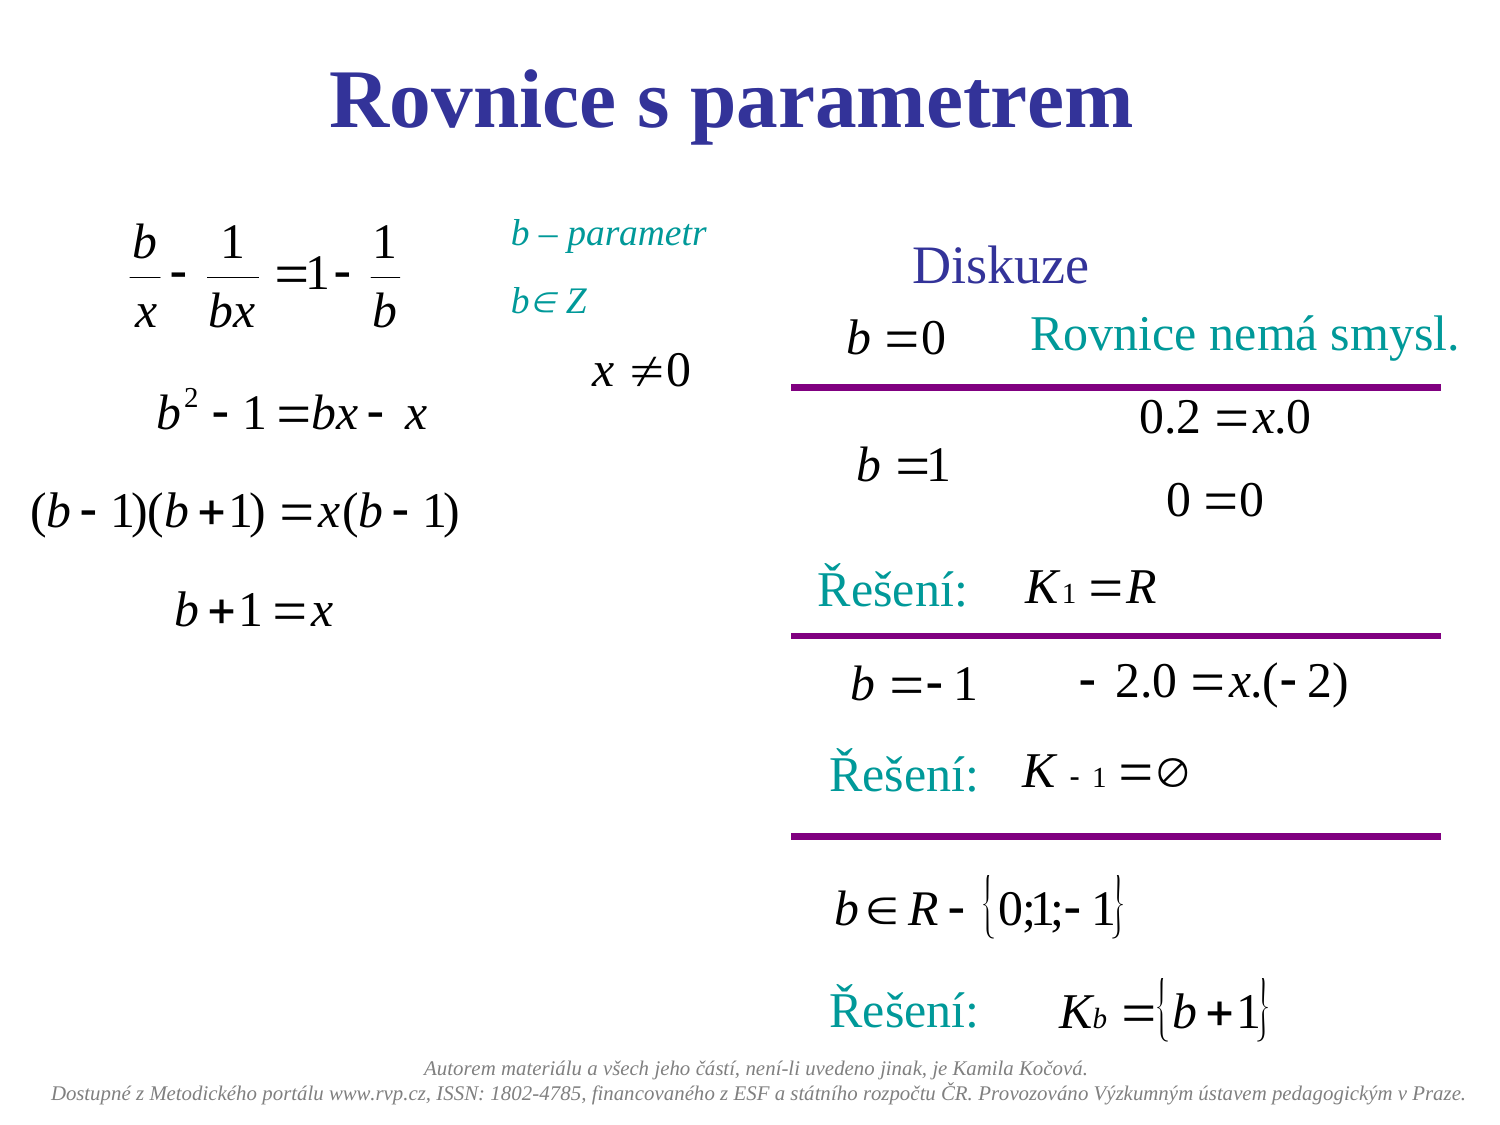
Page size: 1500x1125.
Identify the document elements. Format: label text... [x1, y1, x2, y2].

text_box b – parametr b Z [496, 200, 757, 330]
chart [1132, 391, 1319, 446]
chart [850, 435, 955, 494]
text_box Autorem materiálu a všech jeho částí, není-li uvedeno jinak, je Kamila Kočová. Dostupné z Metodického portálu www.rvp.cz, ISSN: 1802-4785, financovaného z ESF a státního rozpočtu ČR. Provozováno Výzkumným ústavem pedagogickým v Praze. [17, 1047, 1500, 1113]
text_box Diskuze [897, 222, 1158, 303]
chart [582, 341, 700, 400]
chart [1015, 557, 1166, 612]
text_box Řešení: [814, 733, 1323, 809]
chart [840, 309, 953, 368]
chart [1071, 651, 1358, 719]
chart [23, 482, 468, 549]
text_box Řešení: [803, 548, 1500, 625]
chart [121, 210, 412, 340]
text_box Řešení: [815, 969, 1347, 1046]
chart [1050, 978, 1283, 1047]
text_box Rovnice nemá smysl. [1015, 292, 1483, 369]
chart [844, 655, 982, 714]
chart [150, 375, 438, 443]
chart [828, 875, 1136, 947]
chart [168, 580, 343, 640]
text_box Rovnice s parametrem [57, 0, 1408, 188]
chart [1013, 741, 1205, 801]
chart [1159, 470, 1272, 529]
